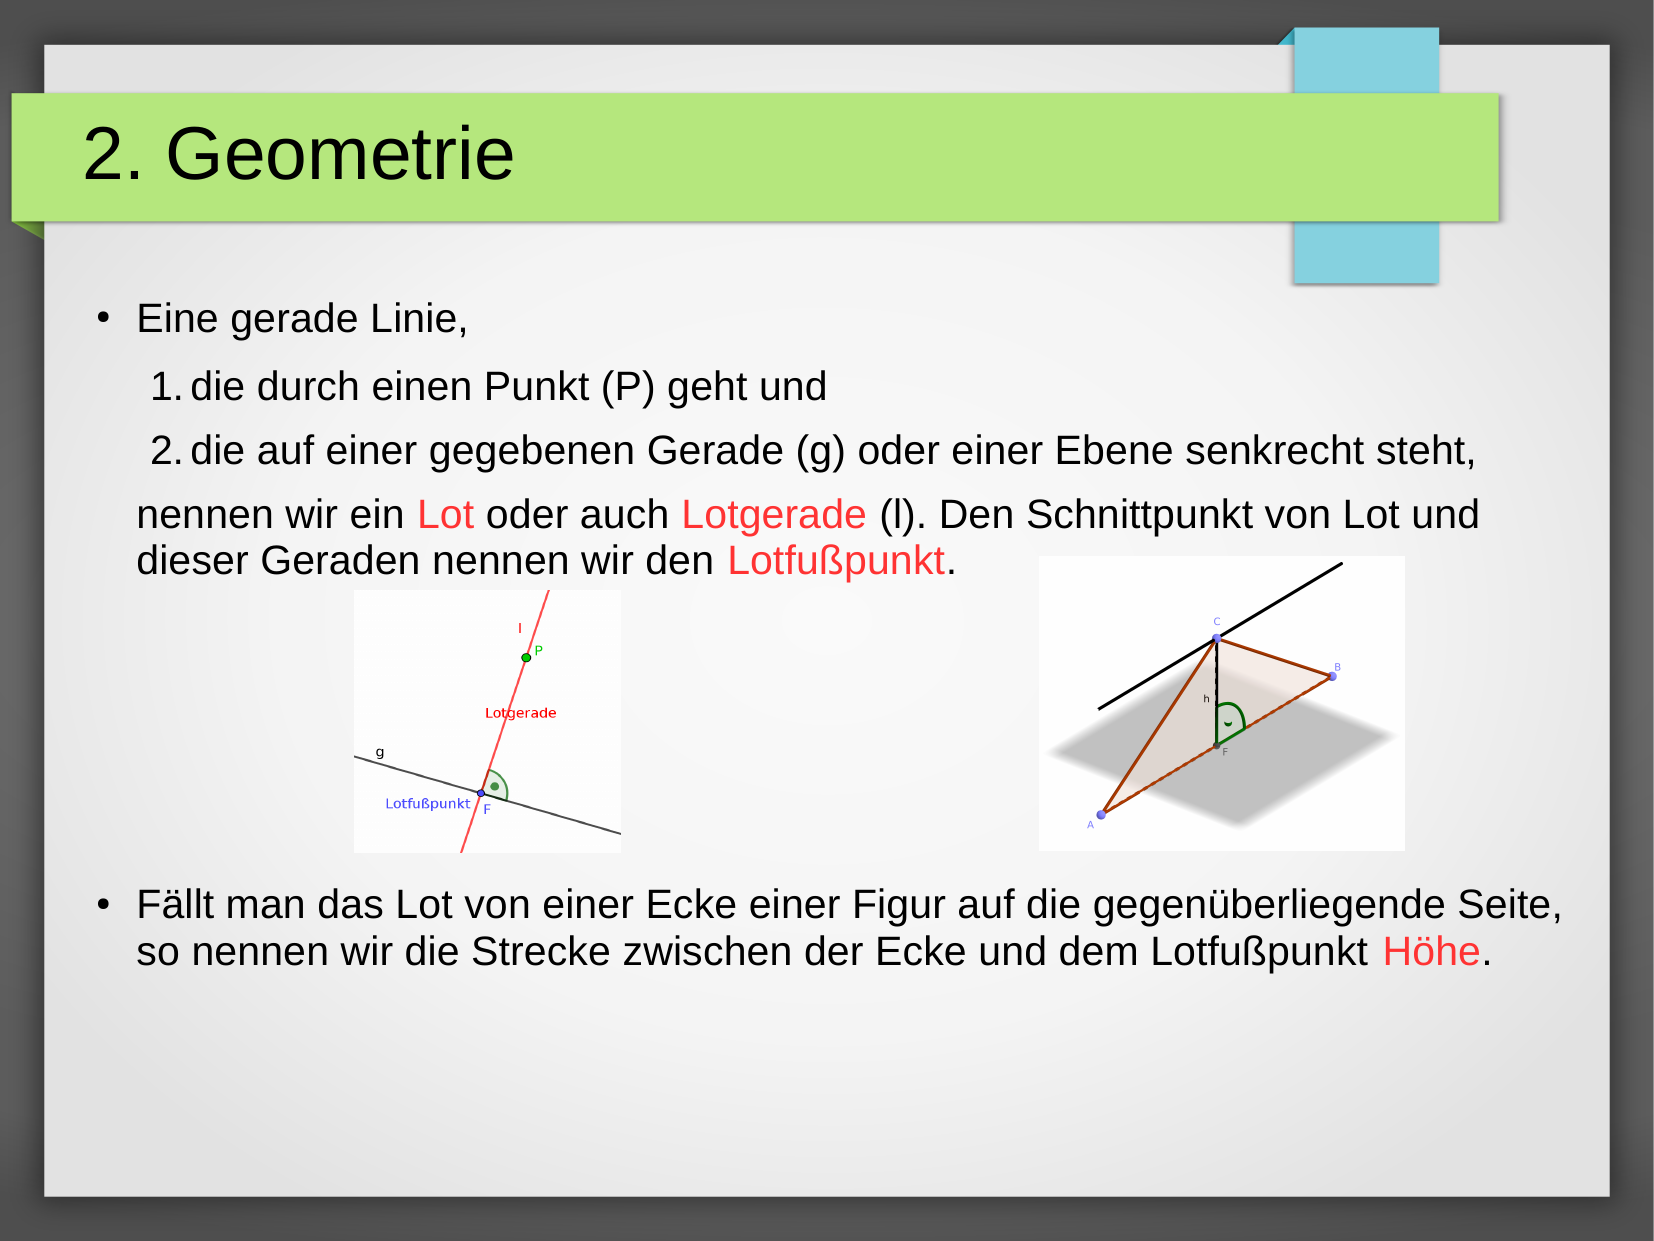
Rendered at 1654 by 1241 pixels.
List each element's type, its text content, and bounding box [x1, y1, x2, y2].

list Eine gerade Linie, die durch einen Punkt (P) geht und die auf einer gegebenen Gerade (g) oder einer Ebene senkrecht steht, nennen wir ein Lot oder auch Lotgerade (l). Den Schnittpunkt von Lot und dieser Geraden nennen wir den Lotfußpunkt. Fällt man das Lot von einer Ecke einer Figur auf die gegenüberliegende Seite, so nennen wir die Strecke zwischen der Ecke und dem Lotfußpunkt Höhe. [82, 295, 1571, 1015]
picture [0, 0, 1654, 1241]
title 2. Geometrie [82, 94, 1264, 213]
